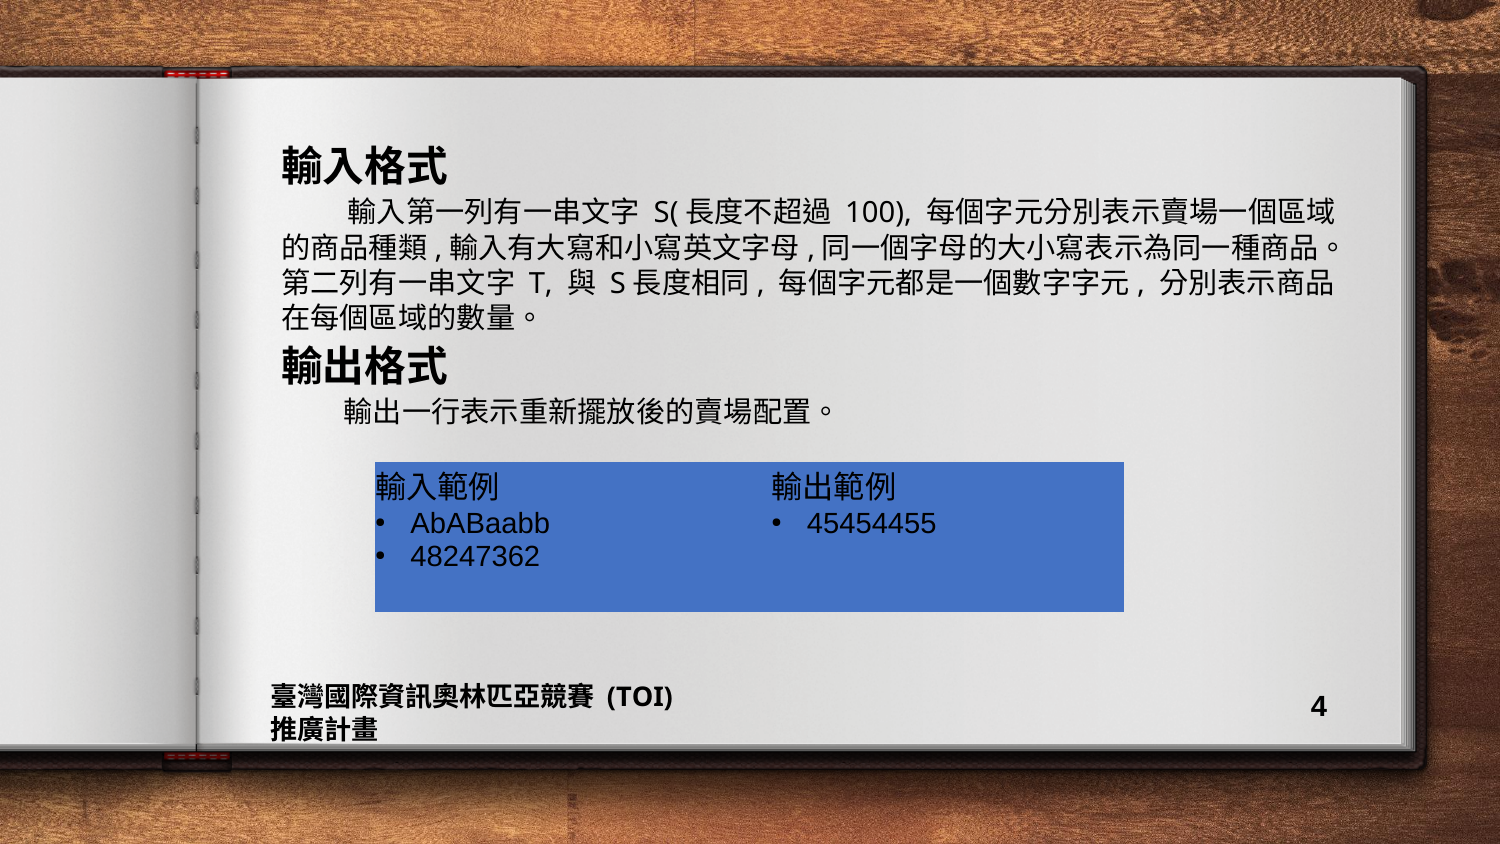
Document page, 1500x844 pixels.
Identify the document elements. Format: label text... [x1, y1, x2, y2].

table_header 輸入範例 AbABaabb 48247362 [375, 462, 771, 612]
text_box 輸入格式 輸入第一列有一串文字 S(長度不超過 100), 每個字元分別表示賣場一個區域的商品種類,輸入有大寫和小寫英文字母,同一個字母的大小寫表示為同一種商品。第二列有一串文字 T, 與 S長度相同, 每個字元都是一個數字字元, 分別表示商品在每個區域的數量。 [266, 132, 1356, 332]
table_header 輸出範例 45454455 [771, 462, 1124, 612]
text_box [1295, 672, 1386, 737]
text_box 輸出格式 輸出一行表示重新擺放後的賣場配置。 [266, 332, 1368, 437]
